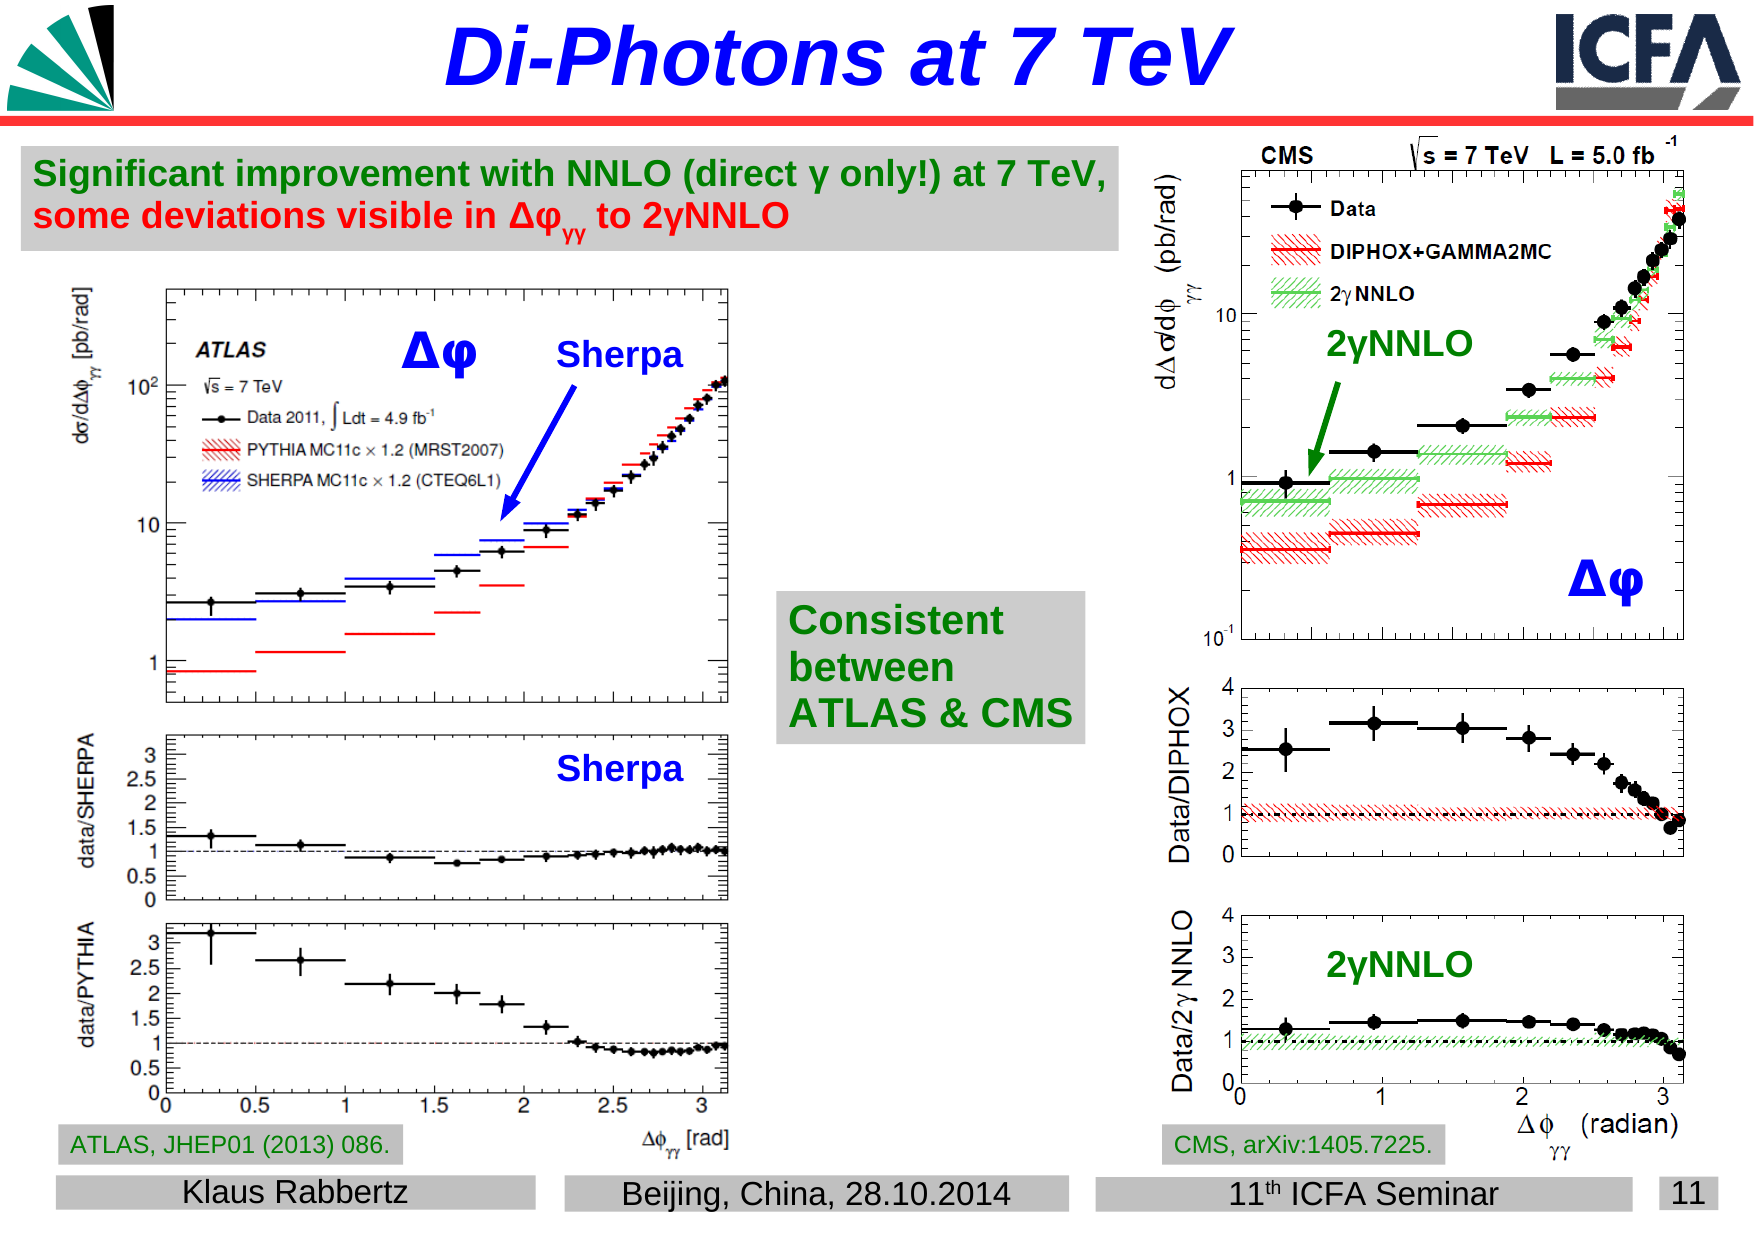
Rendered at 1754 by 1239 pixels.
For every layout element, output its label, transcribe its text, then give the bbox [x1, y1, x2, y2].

text_box CMS, arXiv:1405.7225. [1162, 1124, 1445, 1165]
text_box Sherpa [544, 741, 696, 795]
picture [1152, 134, 1693, 1161]
title Di-Photons at 7 TeV [129, 0, 1545, 114]
text_box Δφ [1556, 544, 1659, 615]
picture [64, 283, 734, 1168]
picture [7, 5, 114, 112]
text_box 2γNNLO [1314, 937, 1487, 991]
text_box ATLAS, JHEP01 (2013) 086. [58, 1124, 402, 1165]
text_box 2γNNLO [1314, 317, 1487, 371]
text_box Δφ [389, 315, 492, 387]
text_box Consistent between ATLAS & CMS [776, 591, 1083, 745]
text_box Significant improvement with NNLO (direct γ only!) at 7 TeV, some deviations visible in Δφγγ to 2γNNLO [20, 146, 1112, 251]
picture [1556, 14, 1741, 110]
text_box Sherpa [544, 327, 696, 382]
